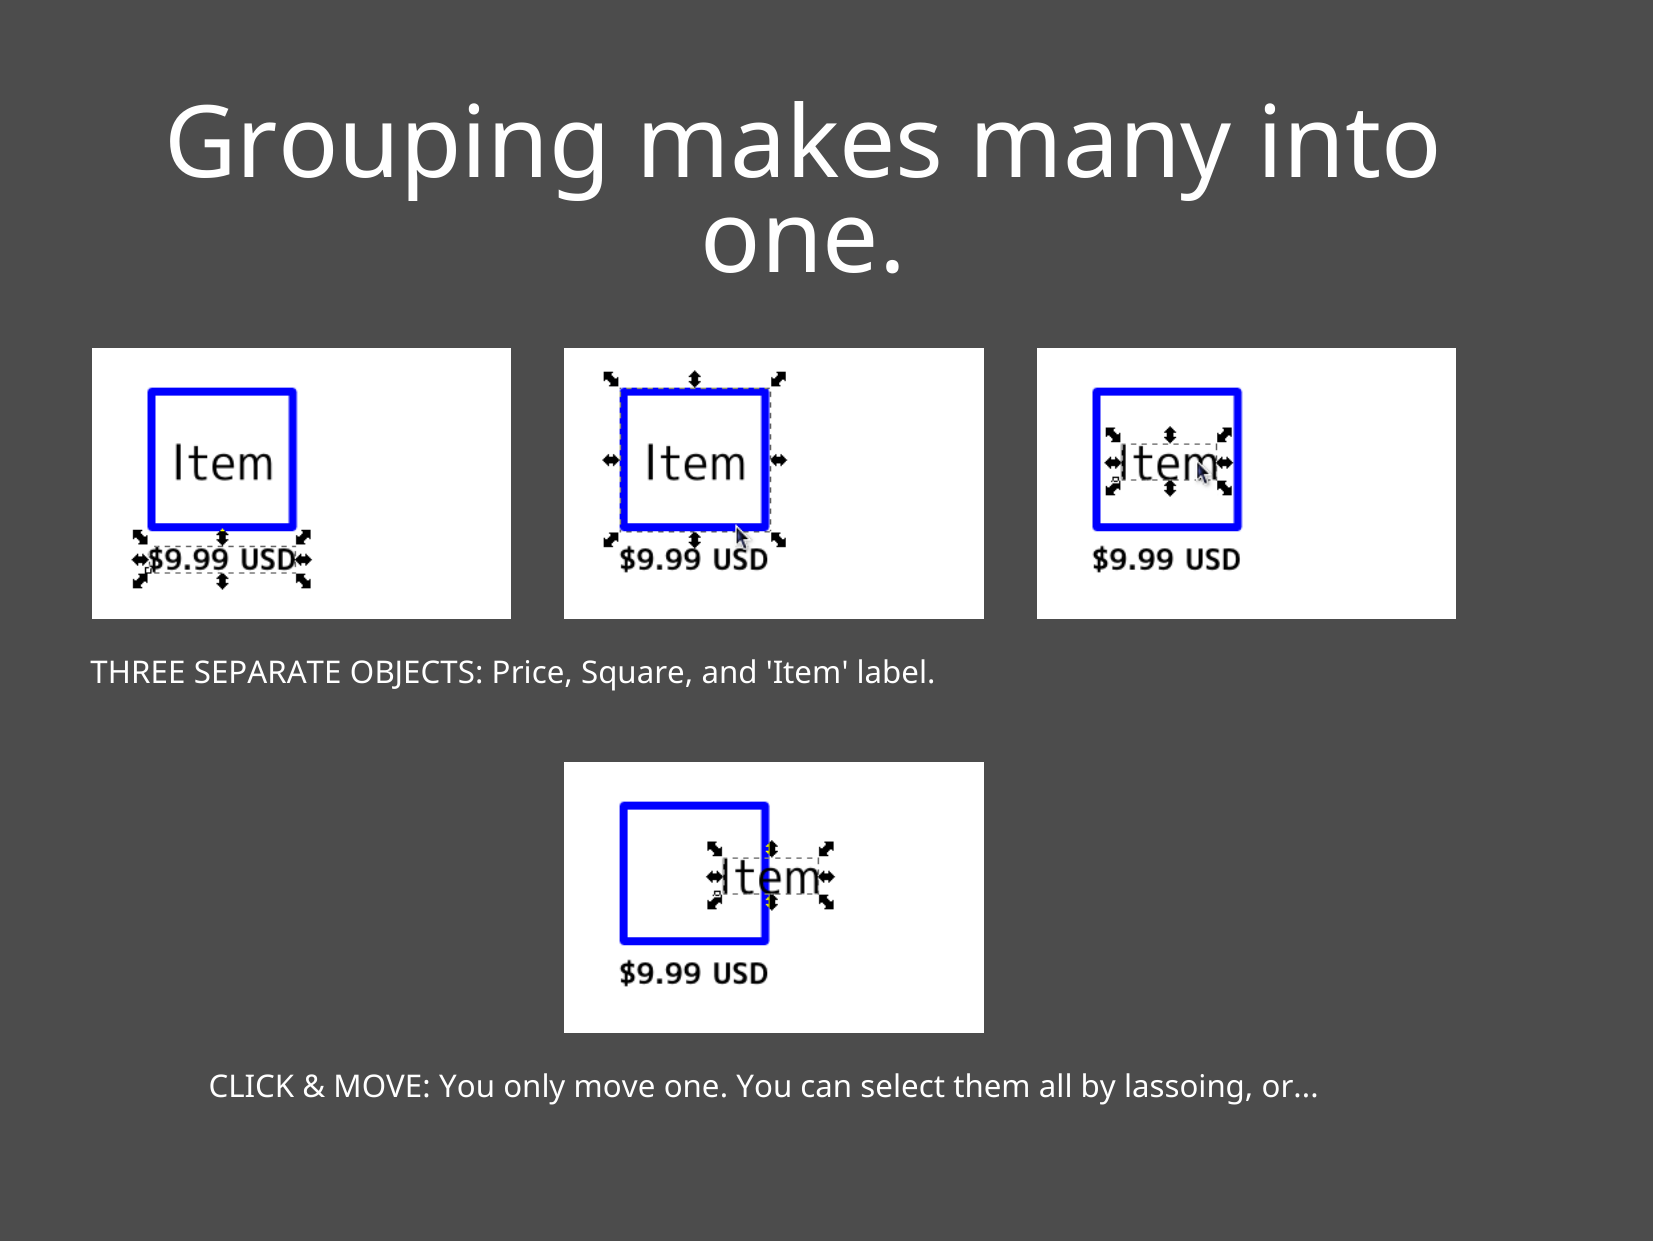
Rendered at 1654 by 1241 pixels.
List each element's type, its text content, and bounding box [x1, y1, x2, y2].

picture [564, 762, 984, 1033]
title Grouping makes many into one. [53, 65, 1554, 328]
title CLICK & MOVE: You only move one. You can select them all by lassoing, or... [208, 1042, 1478, 1134]
title THREE SEPARATE OBJECTS: Price, Square, and 'Item' label. [90, 629, 1360, 721]
picture [1037, 348, 1456, 620]
picture [564, 348, 984, 620]
picture [92, 348, 511, 620]
